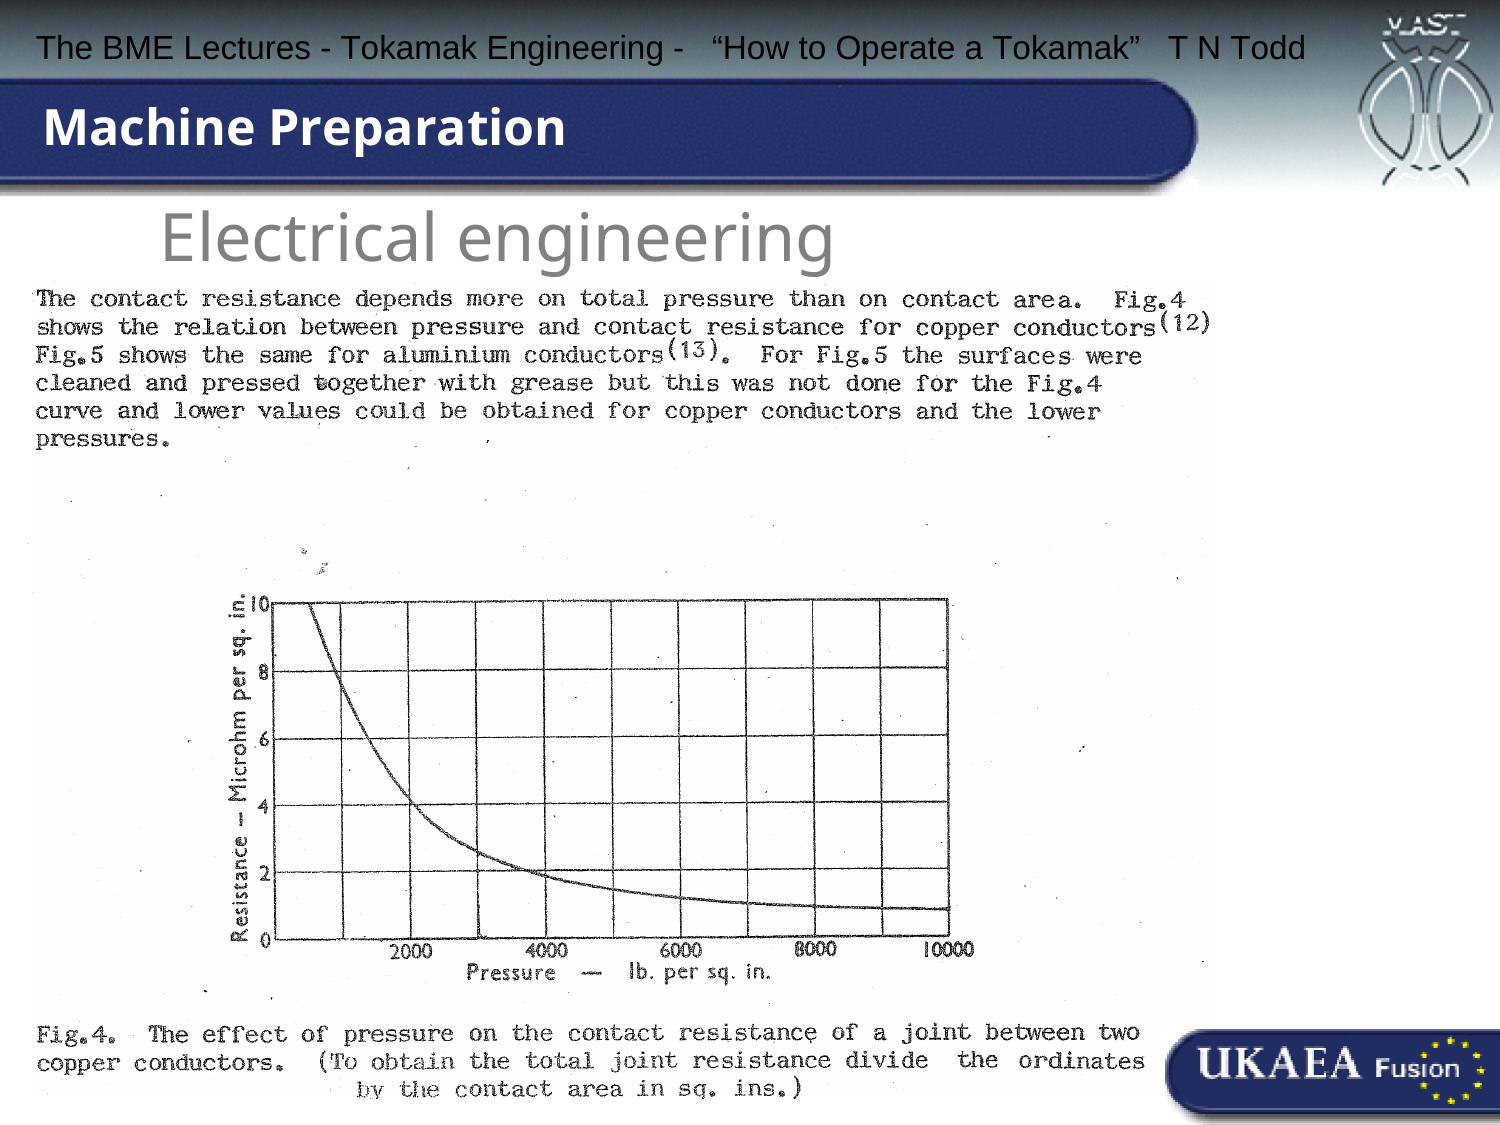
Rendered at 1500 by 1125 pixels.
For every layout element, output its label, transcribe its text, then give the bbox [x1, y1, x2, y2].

text_box The BME Lectures - Tokamak Engineering - “How to Operate a Tokamak” T N Todd [0, 18, 1323, 60]
picture [27, 277, 1500, 1125]
text_box Machine Preparation [27, 88, 583, 164]
text_box Electrical engineering [145, 186, 853, 283]
picture [0, 0, 1500, 202]
